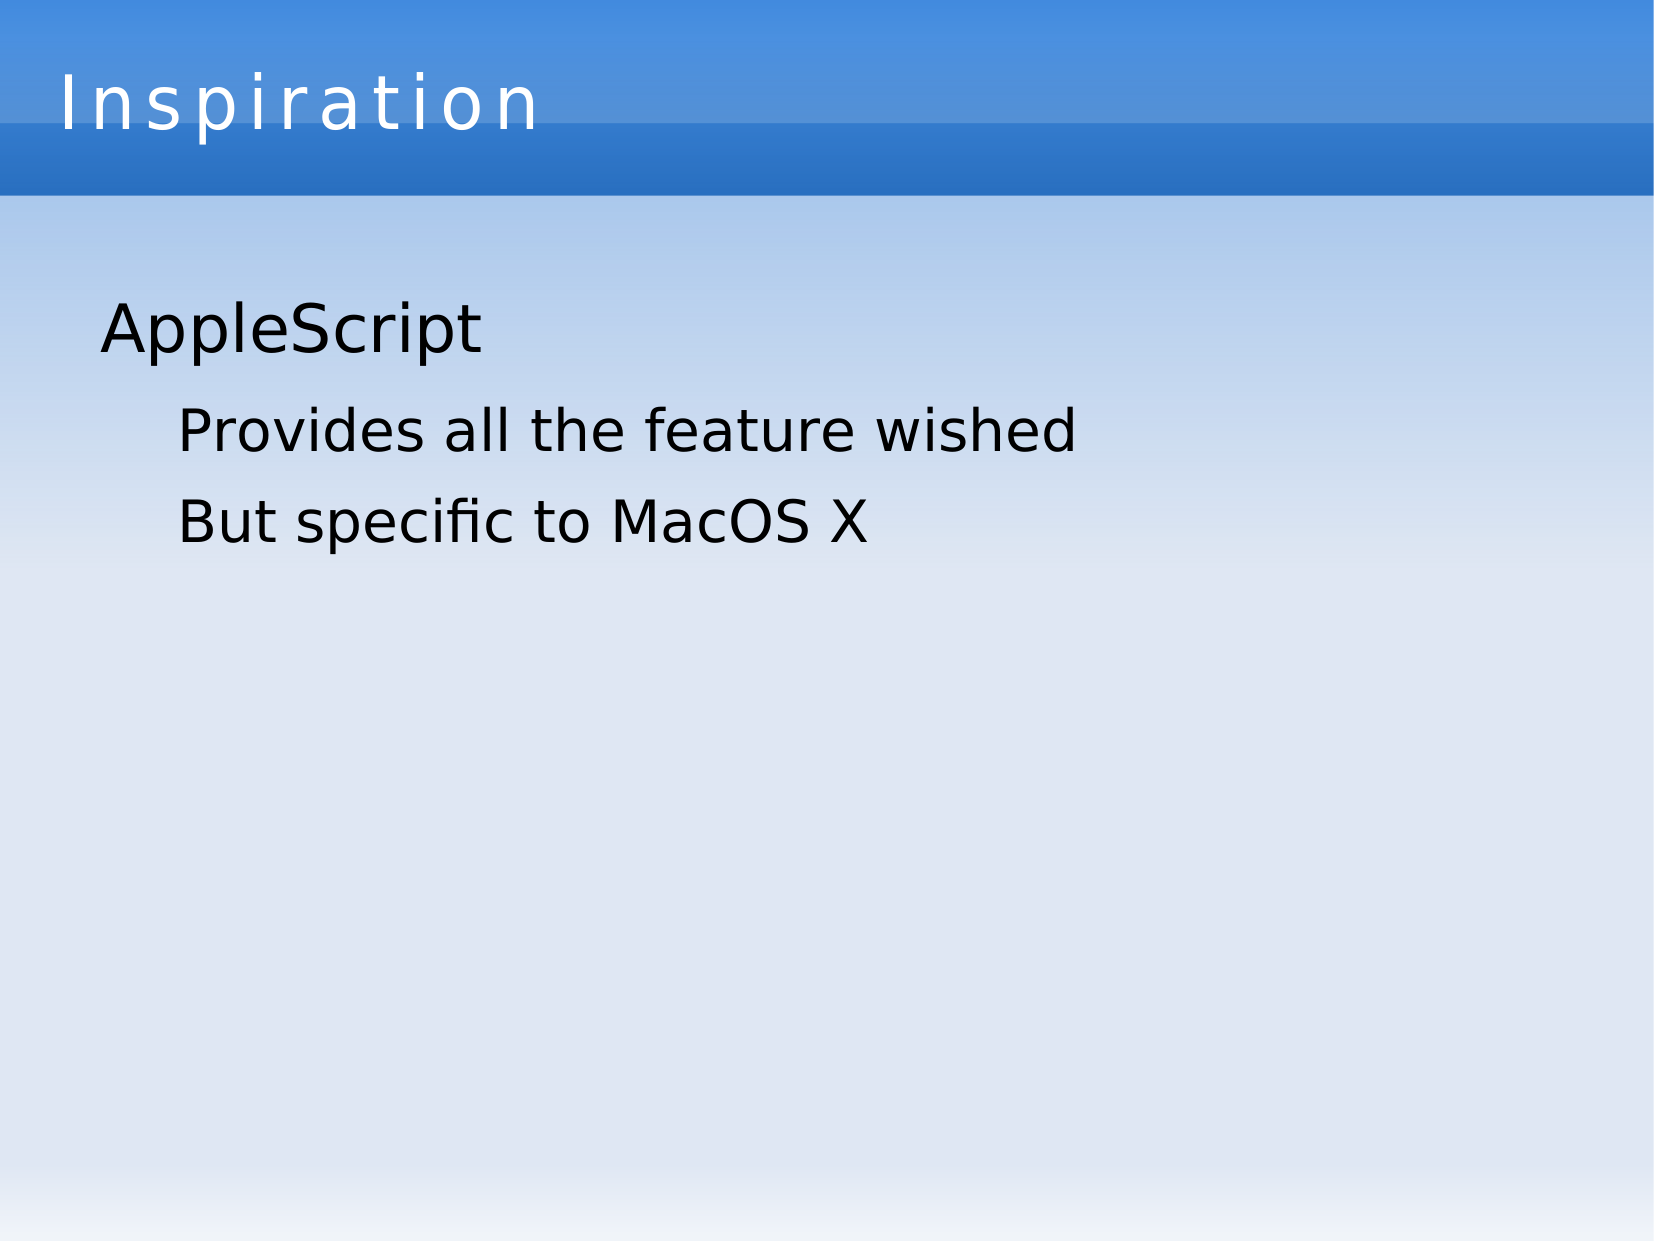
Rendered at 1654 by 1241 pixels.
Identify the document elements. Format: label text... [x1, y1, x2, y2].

list AppleScript Provides all the feature wished But specific to MacOS X [82, 290, 1571, 1109]
picture [0, 0, 1654, 1241]
title Inspiration [59, 29, 1270, 178]
